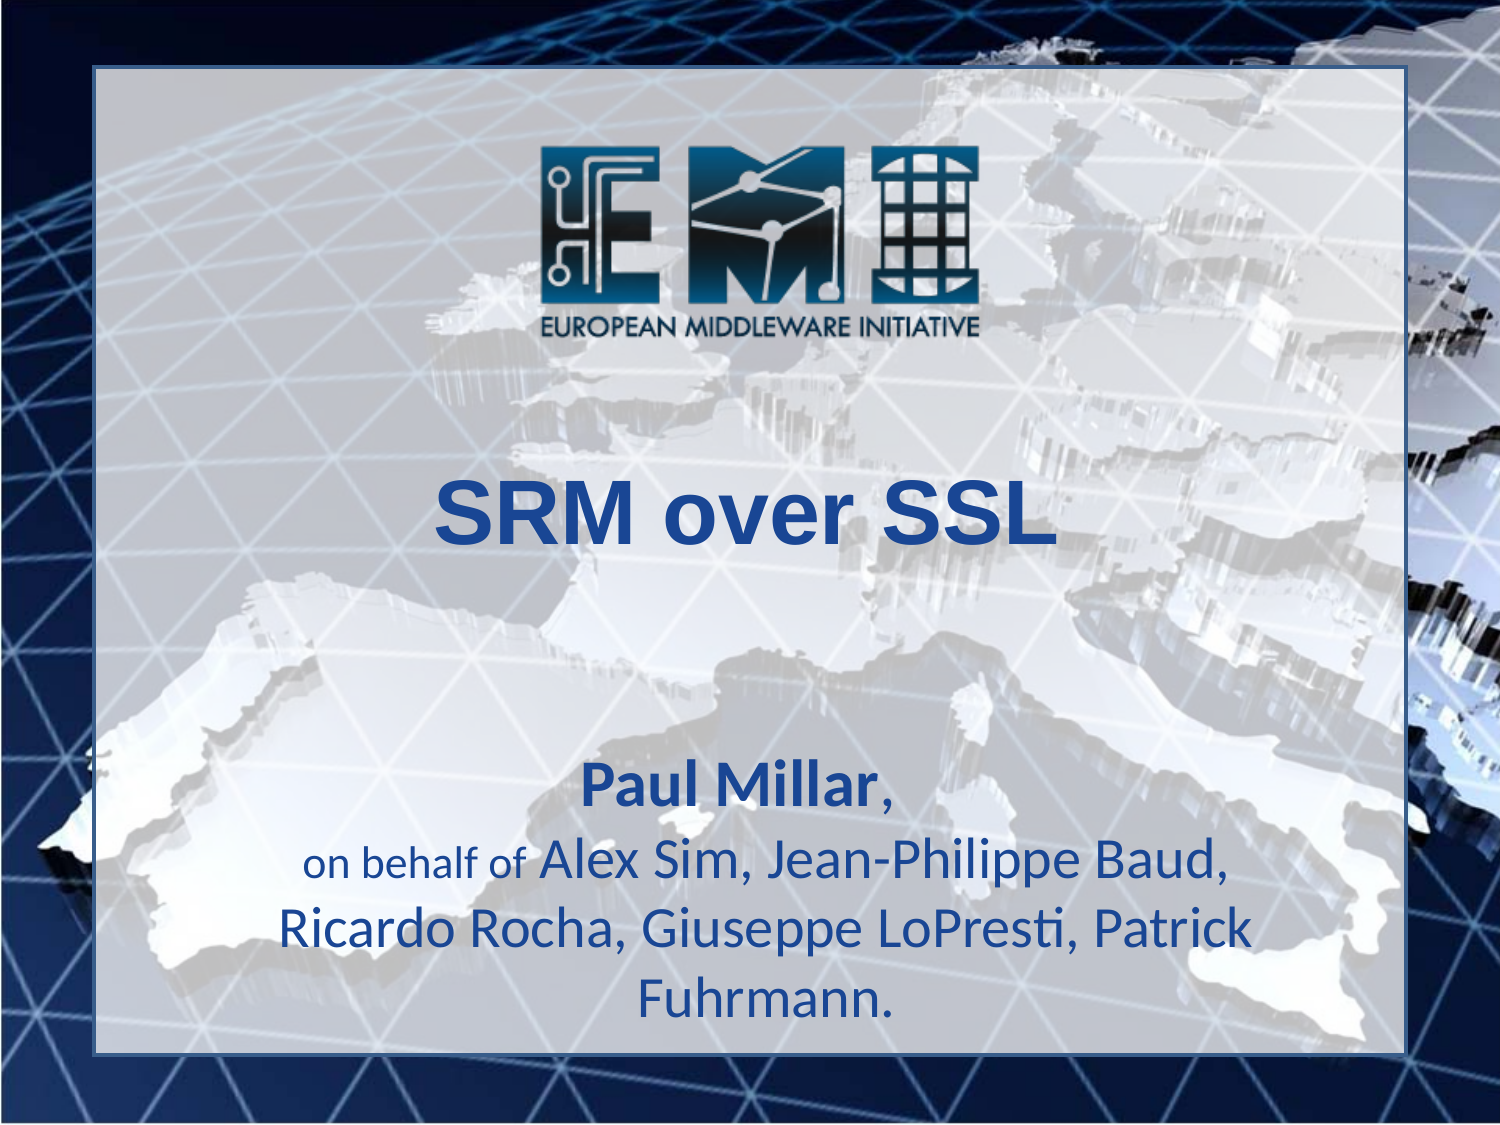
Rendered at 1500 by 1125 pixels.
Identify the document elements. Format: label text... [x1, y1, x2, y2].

text_box Paul Millar, on behalf of Alex Sim, Jean-Philippe Baud, Ricardo Rocha, Giuseppe LoPresti, Patrick Fuhrmann. [147, 732, 1329, 1038]
picture [0, 0, 1500, 1125]
title SRM over SSL [109, 445, 1385, 687]
